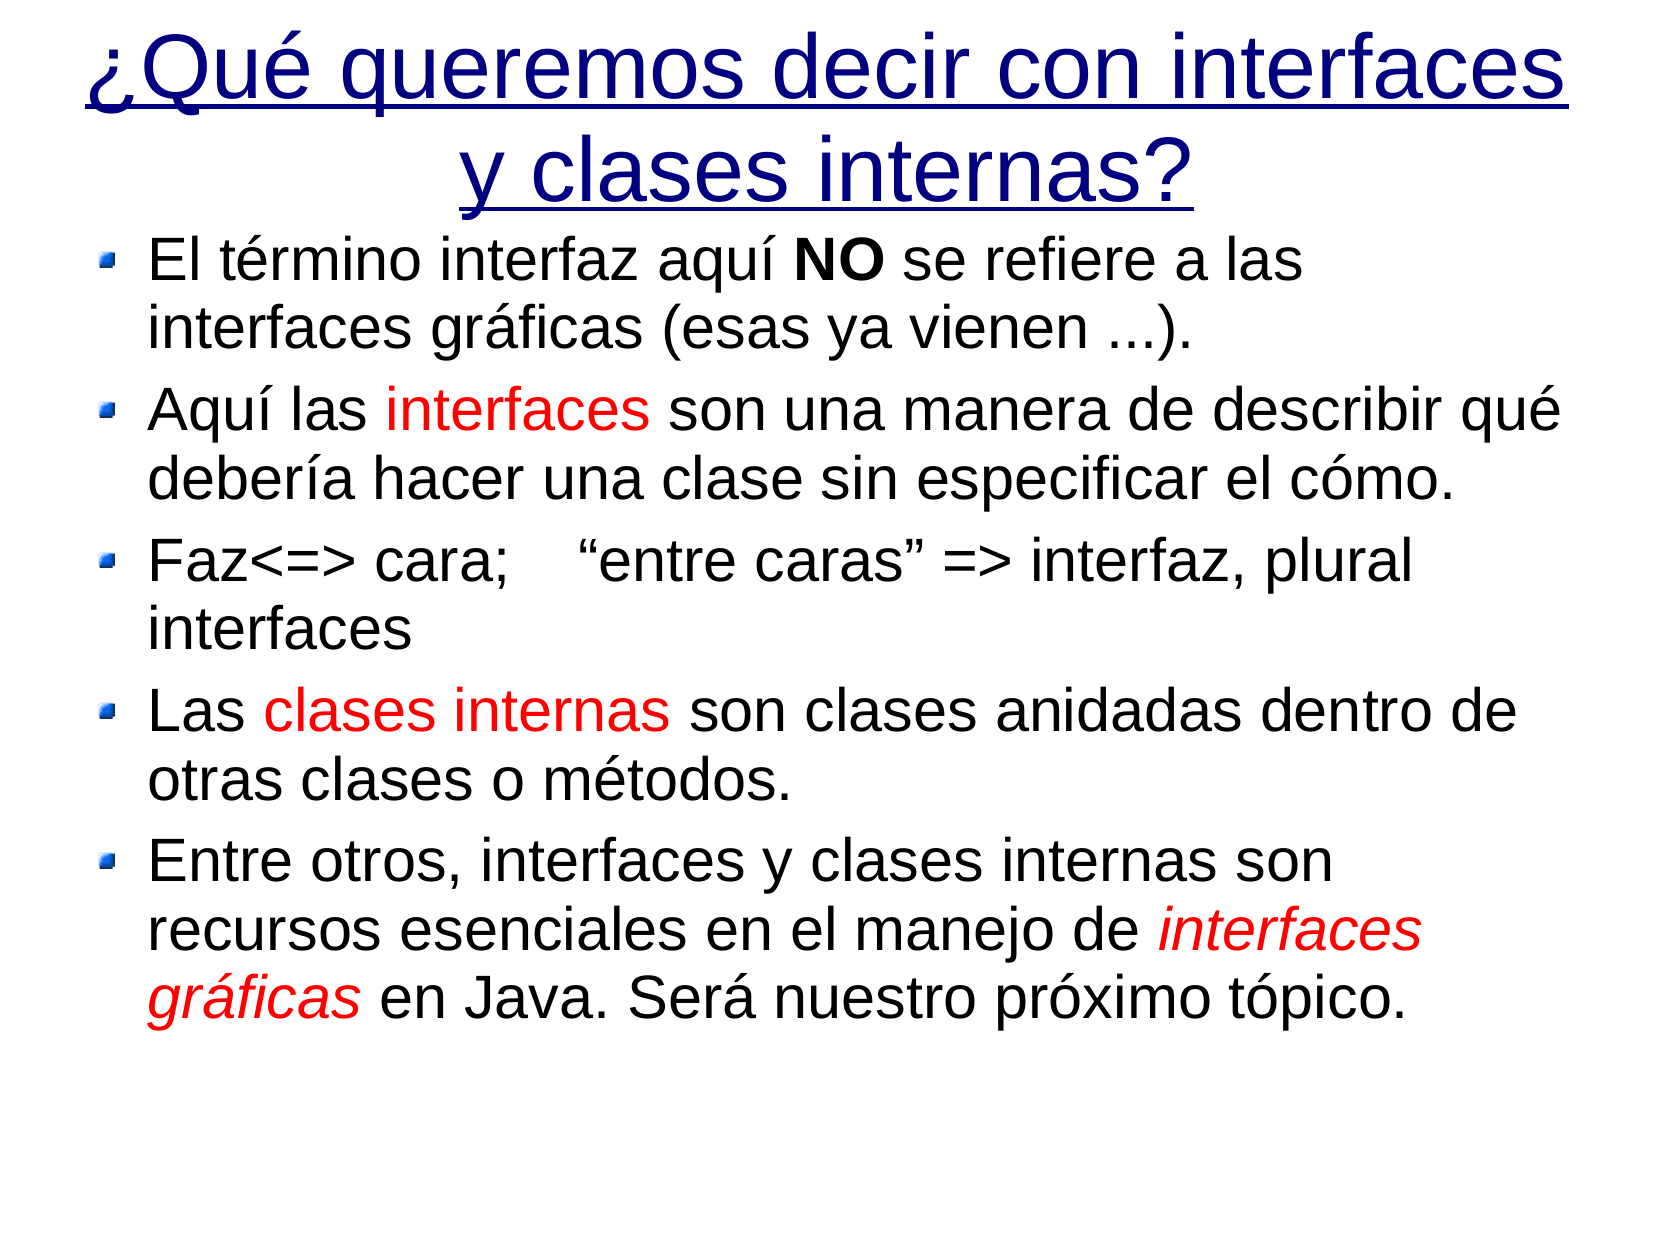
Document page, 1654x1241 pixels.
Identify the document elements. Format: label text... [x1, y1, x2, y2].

title ¿Qué queremos decir con interfaces y clases internas? [82, 4, 1571, 225]
list El término interfaz aquí NO se refiere a las interfaces gráficas (esas ya vienen ...). Aquí las interfaces son una manera de describir qué debería hacer una clase sin especificar el cómo. Faz<=> cara; “entre caras” => interfaz, plural interfaces Las clases internas son clases anidadas dentro de otras clases o métodos. Entre otros, interfaces y clases internas son recursos esenciales en el manejo de interfaces gráficas en Java. Será nuestro próximo tópico. [82, 225, 1571, 1126]
